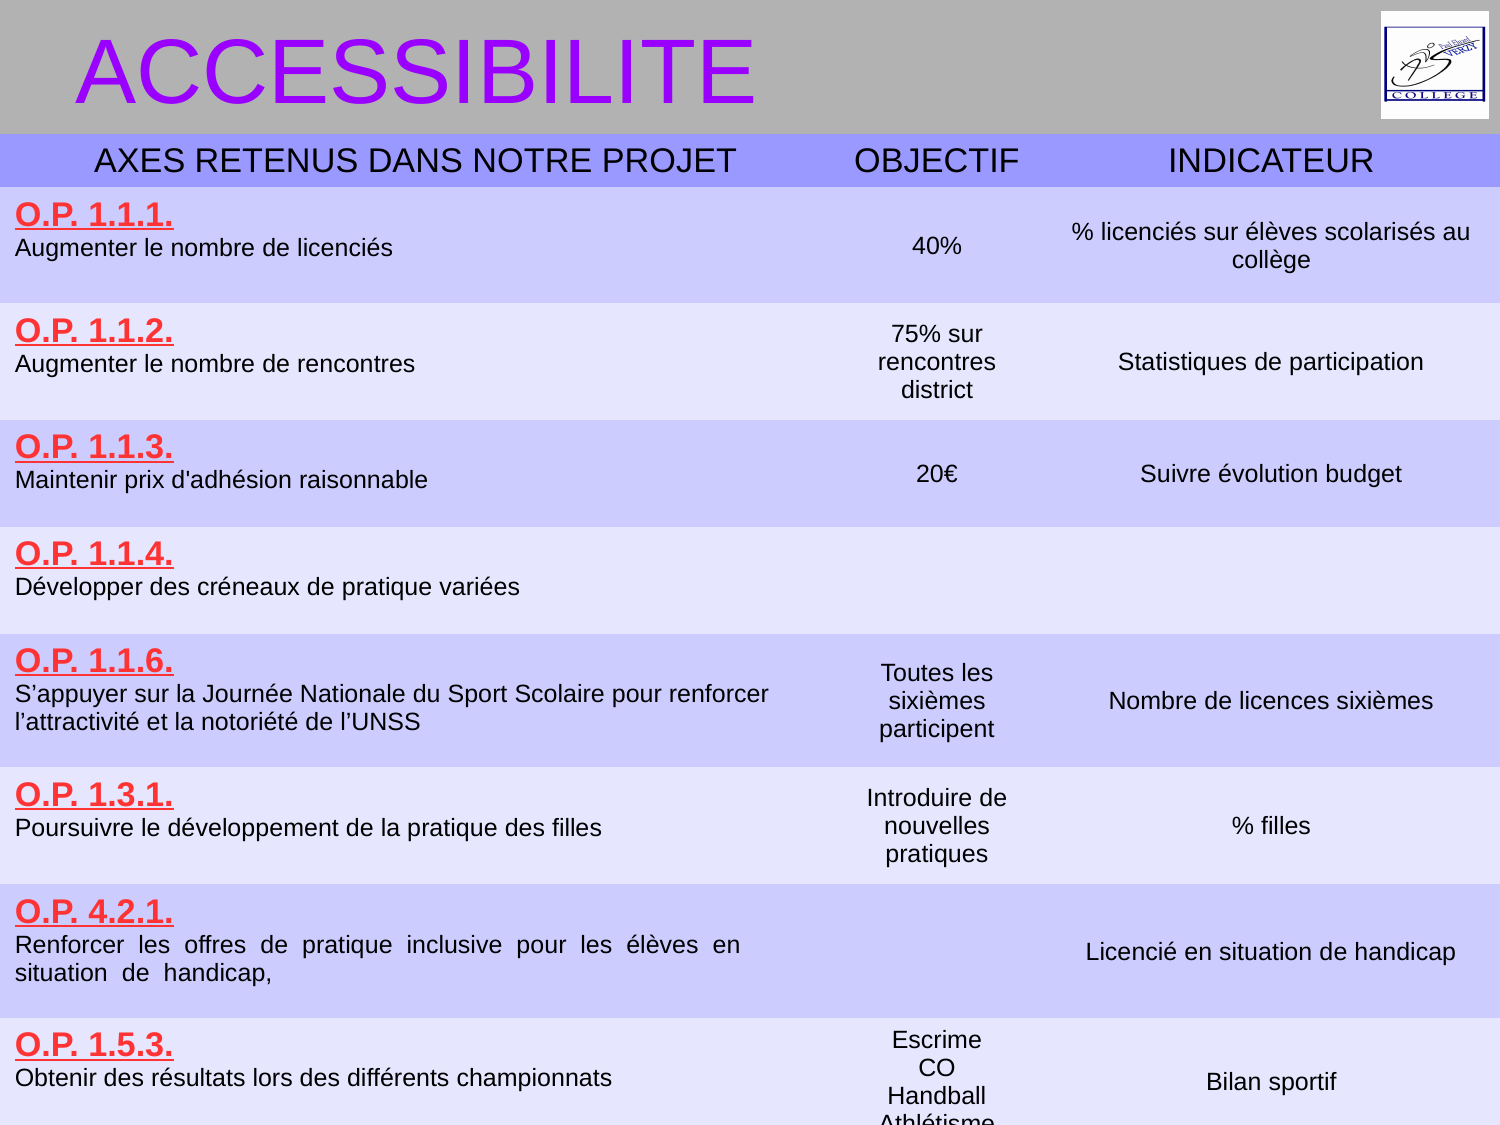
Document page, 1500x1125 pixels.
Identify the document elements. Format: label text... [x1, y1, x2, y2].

table_cell O.P. 1.1.1. Augmenter le nombre de licenciés [0, 187, 831, 303]
table_cell 40% [831, 187, 1043, 303]
table_cell O.P. 1.5.3. Obtenir des résultats lors des différents championnats [0, 1018, 831, 1125]
table_cell Toutes les sixièmes participent [831, 634, 1043, 767]
table_header AXES RETENUS DANS NOTRE PROJET [0, 134, 831, 187]
table_cell % licenciés sur élèves scolarisés au collège [1043, 187, 1500, 303]
table_cell [1043, 527, 1500, 634]
table_header OBJECTIF [831, 134, 1043, 187]
table_cell Licencié en situation de handicap [1043, 884, 1500, 1018]
table_cell 75% sur rencontres district [831, 303, 1043, 420]
table_cell O.P. 1.1.6. S’appuyer sur la Journée Nationale du Sport Scolaire pour renforcer l’attractivité et la notoriété de l’UNSS [0, 634, 831, 767]
picture [1381, 11, 1489, 119]
table_cell O.P. 1.1.3. Maintenir prix d'adhésion raisonnable [0, 420, 831, 527]
table_cell % filles [1043, 767, 1500, 884]
table_cell O.P. 1.1.4. Développer des créneaux de pratique variées [0, 527, 831, 634]
table_cell [831, 527, 1043, 634]
table_cell Introduire de nouvelles pratiques [831, 767, 1043, 884]
table_cell Statistiques de participation [1043, 303, 1500, 420]
table_cell Suivre évolution budget [1043, 420, 1500, 527]
table_cell Bilan sportif [1043, 1018, 1500, 1125]
table_header INDICATEUR [1043, 134, 1500, 187]
table_cell O.P. 1.1.2. Augmenter le nombre de rencontres [0, 303, 831, 420]
table_cell O.P. 1.3.1. Poursuivre le développement de la pratique des filles [0, 767, 831, 884]
table_cell O.P. 4.2.1. Renforcer les offres de pratique inclusive pour les élèves en situation de handicap, [0, 884, 831, 1018]
table_cell 20€ [831, 420, 1043, 527]
table_cell [831, 884, 1043, 1018]
table_cell Nombre de licences sixièmes [1043, 634, 1500, 767]
title ACCESSIBILITE [75, 10, 1426, 134]
table_cell Escrime CO Handball Athlétisme [831, 1018, 1043, 1125]
